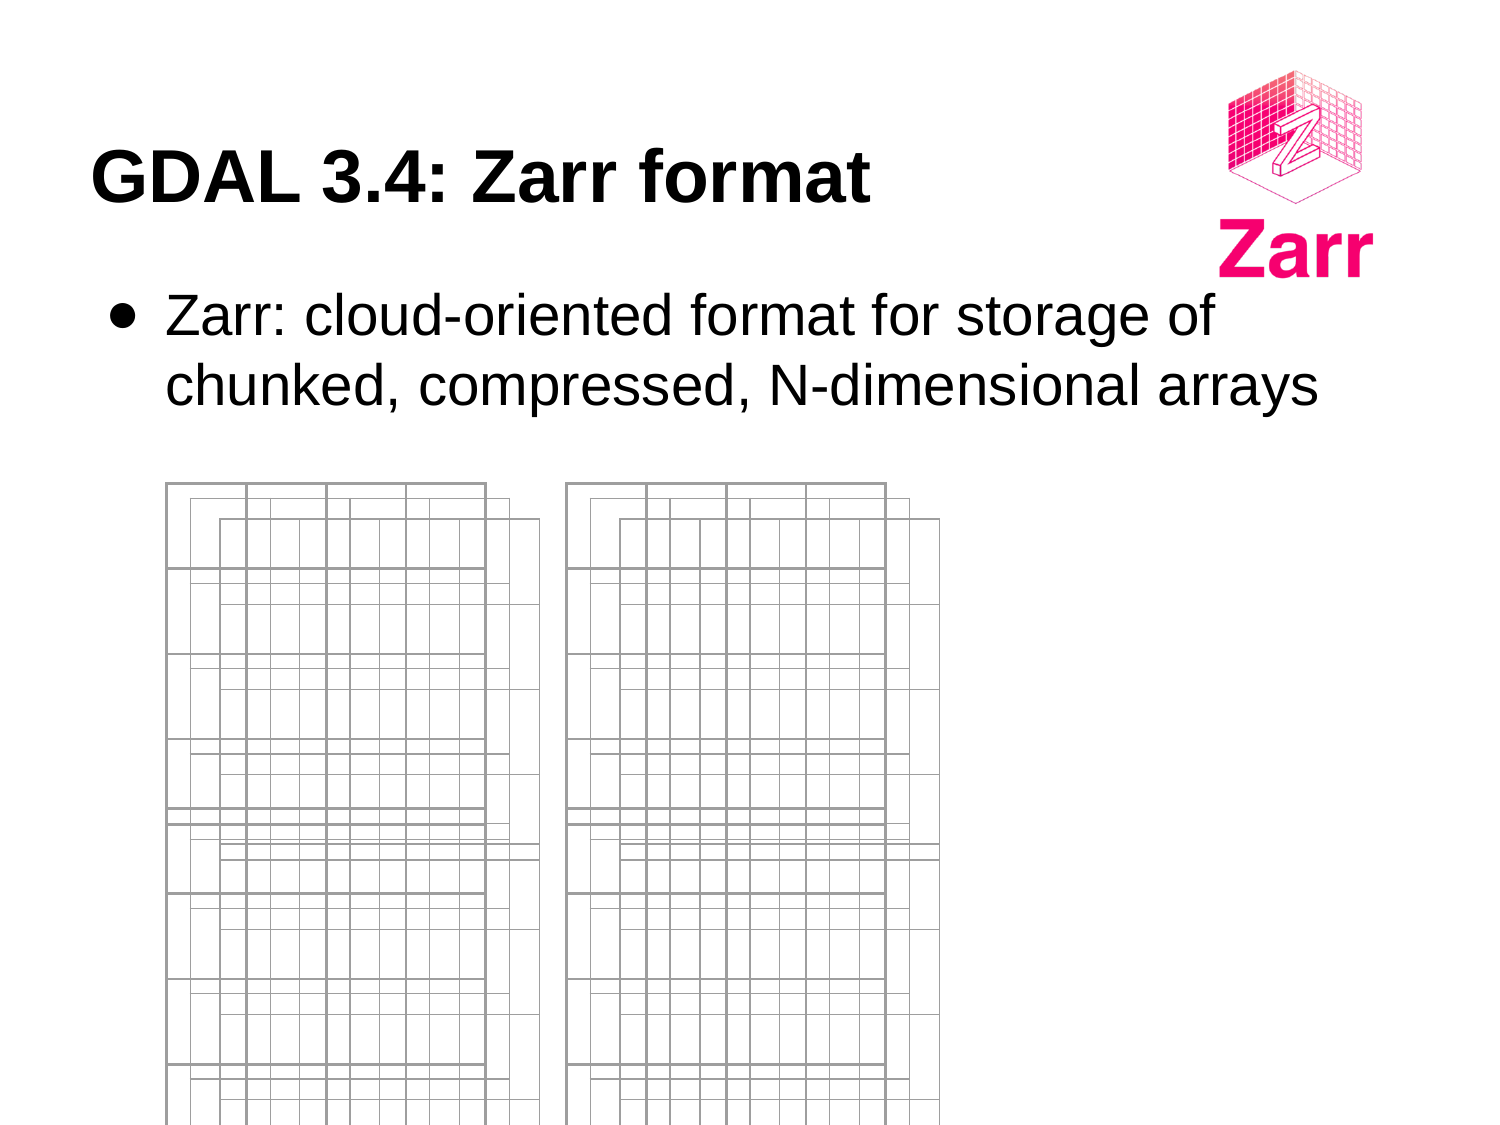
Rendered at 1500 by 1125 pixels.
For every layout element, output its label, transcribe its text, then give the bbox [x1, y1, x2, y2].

table_cell [860, 1100, 939, 1125]
table_cell [591, 1080, 619, 1125]
table_header [407, 485, 484, 498]
table_cell [701, 930, 779, 1014]
table_cell [460, 775, 539, 843]
table_cell [780, 775, 859, 807]
table_cell [860, 605, 939, 689]
table_cell [701, 1100, 779, 1125]
table_cell [621, 1100, 699, 1125]
table_cell [860, 930, 939, 1014]
table_cell [860, 1015, 939, 1099]
table_cell [780, 1015, 859, 1099]
table_header [860, 845, 939, 929]
table_header [351, 824, 429, 843]
table_cell [780, 690, 859, 774]
table_cell [460, 930, 539, 1014]
list Zarr: cloud-oriented format for storage of chunked, compressed, N-dimensional arrays [75, 262, 1425, 1078]
table_cell [300, 690, 379, 774]
table_cell [460, 1100, 539, 1125]
table_header [751, 824, 829, 843]
table_header [221, 845, 299, 929]
table_header [300, 845, 379, 929]
table_cell [380, 930, 459, 1014]
table_header [380, 845, 459, 929]
table_header [271, 499, 349, 518]
table_header [328, 810, 405, 823]
table_header [807, 485, 884, 498]
table_cell [168, 980, 190, 1063]
table_cell [860, 690, 939, 774]
table_header [191, 824, 270, 908]
table_cell [191, 584, 219, 668]
table_cell [701, 775, 779, 807]
table_cell [380, 605, 459, 689]
table_header [300, 520, 379, 604]
table_header [621, 845, 699, 929]
table_header [751, 499, 829, 518]
table_header [780, 845, 859, 929]
table_header [728, 485, 805, 498]
table_cell [568, 655, 590, 738]
table_cell [701, 690, 779, 774]
table_header [780, 520, 859, 604]
table_header [621, 520, 699, 604]
table_cell [621, 930, 699, 1014]
table_cell [300, 775, 379, 807]
table_header [648, 485, 725, 498]
table_cell [591, 584, 619, 668]
table_header [430, 499, 509, 518]
table_cell [191, 994, 219, 1078]
table_cell [701, 1015, 779, 1099]
table_header [728, 810, 805, 823]
table_cell [168, 1066, 190, 1125]
table_cell [621, 605, 699, 689]
table_header [191, 499, 270, 583]
table_cell [168, 655, 190, 738]
table_header [671, 499, 749, 518]
table_header [460, 520, 539, 604]
table_cell [621, 690, 699, 774]
picture [1167, 45, 1425, 303]
table_cell [460, 605, 539, 689]
table_header [701, 520, 779, 604]
table_header [568, 810, 645, 892]
table_header [807, 810, 884, 823]
table_header [701, 845, 779, 929]
table_header [648, 810, 725, 823]
table_cell [860, 775, 939, 843]
table_header [168, 810, 245, 892]
table_cell [221, 605, 299, 689]
table_cell [460, 1015, 539, 1099]
table_header [168, 485, 245, 567]
table_header [380, 520, 459, 604]
table_cell [191, 755, 219, 807]
table_cell [221, 1100, 299, 1125]
table_cell [380, 690, 459, 774]
table_cell [568, 980, 590, 1063]
table_cell [380, 1100, 459, 1125]
table_header [568, 485, 645, 567]
table_cell [191, 1080, 219, 1125]
table_cell [460, 690, 539, 774]
table_cell [300, 605, 379, 689]
table_header [351, 499, 429, 518]
table_header [830, 824, 909, 843]
table_cell [780, 605, 859, 689]
table_cell [591, 994, 619, 1078]
table_cell [221, 1015, 299, 1099]
table_cell [221, 690, 299, 774]
table_cell [780, 930, 859, 1014]
table_header [248, 485, 325, 498]
table_header [328, 485, 405, 498]
table_cell [568, 740, 590, 807]
table_header [430, 824, 509, 843]
table_header [671, 824, 749, 843]
table_cell [591, 755, 619, 807]
table_header [830, 499, 909, 518]
table_cell [380, 1015, 459, 1099]
table_cell [380, 775, 459, 807]
table_cell [300, 930, 379, 1014]
table_cell [168, 740, 190, 807]
table_cell [221, 930, 299, 1014]
table_cell [300, 1100, 379, 1125]
title GDAL 3.4: Zarr format [75, 45, 1167, 233]
table_cell [780, 1100, 859, 1125]
table_cell [701, 605, 779, 689]
table_cell [191, 669, 219, 753]
table_header [460, 845, 539, 929]
table_cell [591, 909, 619, 993]
table_cell [568, 895, 590, 978]
table_header [271, 824, 349, 843]
table_cell [300, 1015, 379, 1099]
table_cell [591, 669, 619, 753]
table_cell [621, 775, 699, 807]
table_header [248, 810, 325, 823]
table_header [591, 499, 669, 583]
table_cell [168, 895, 190, 978]
table_cell [568, 570, 590, 653]
table_header [221, 520, 299, 604]
table_header [407, 810, 484, 823]
table_header [860, 520, 939, 604]
table_cell [221, 775, 299, 807]
table_header [591, 824, 669, 908]
table_cell [568, 1066, 590, 1125]
table_cell [191, 909, 219, 993]
table_cell [168, 570, 190, 653]
table_cell [621, 1015, 699, 1099]
